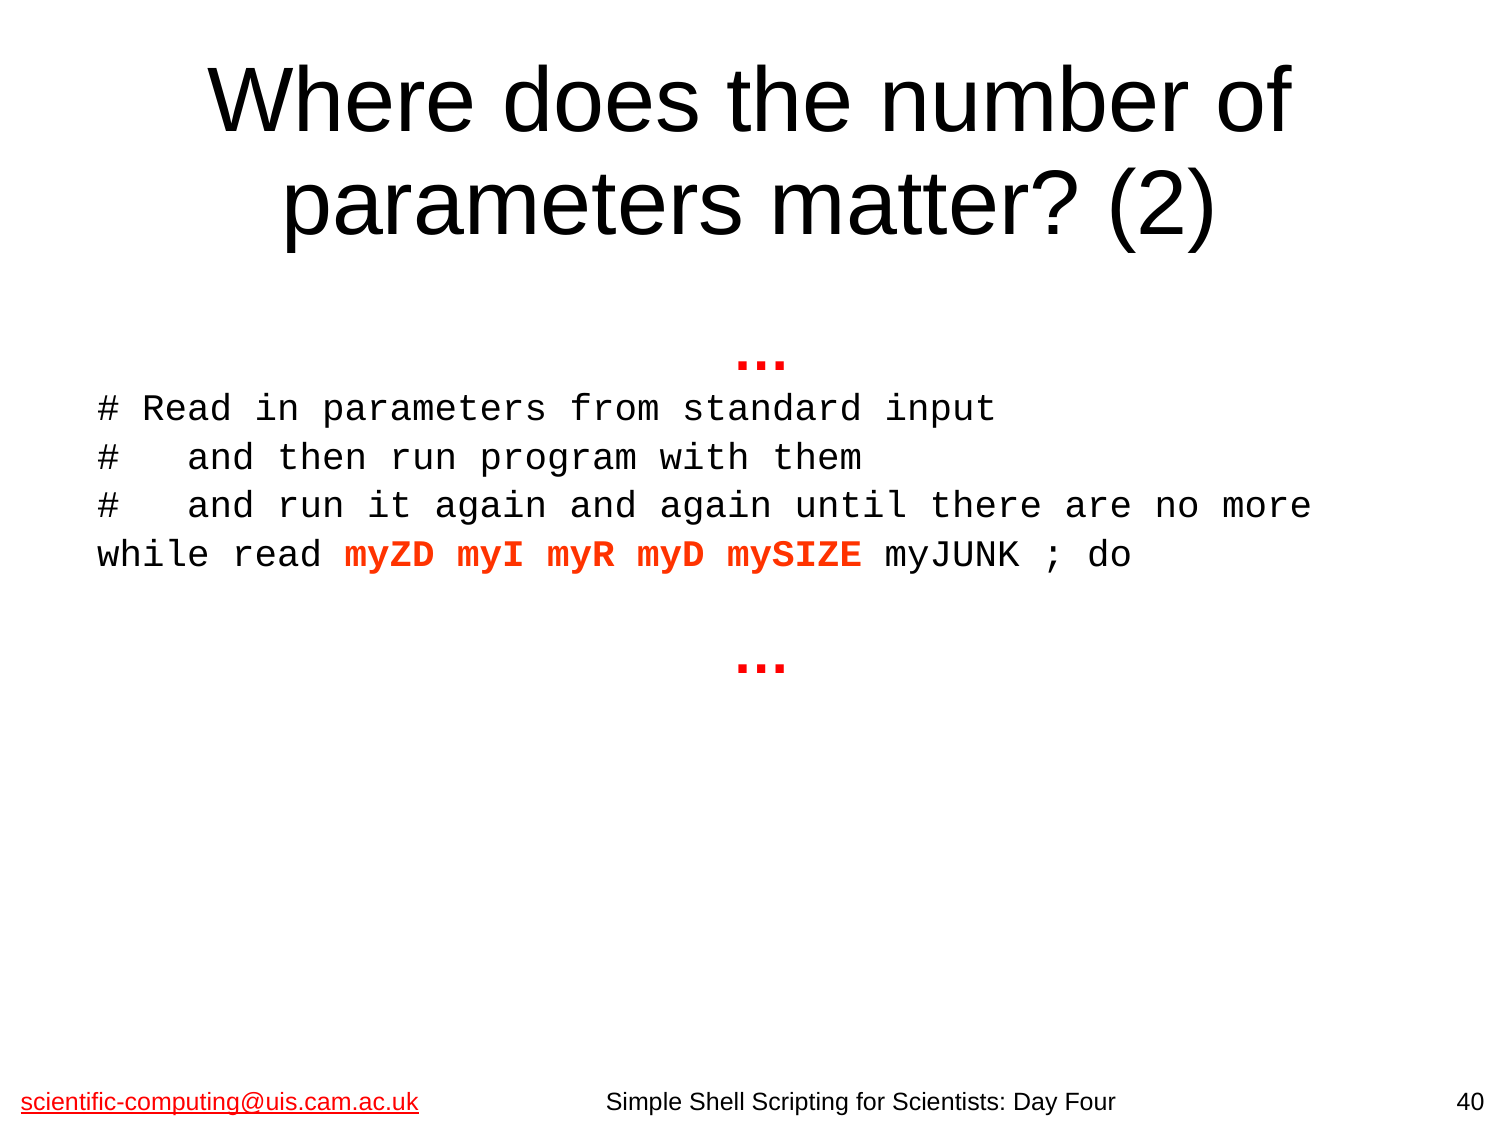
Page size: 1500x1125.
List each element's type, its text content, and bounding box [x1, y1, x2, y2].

title Where does the number of parameters matter? (2) [61, 40, 1439, 262]
list … # Read in parameters from standard input # and then run program with them # and run it again and again until there are no more while read myZD myI myR myD mySIZE myJUNK ; do … [82, 310, 1442, 1028]
